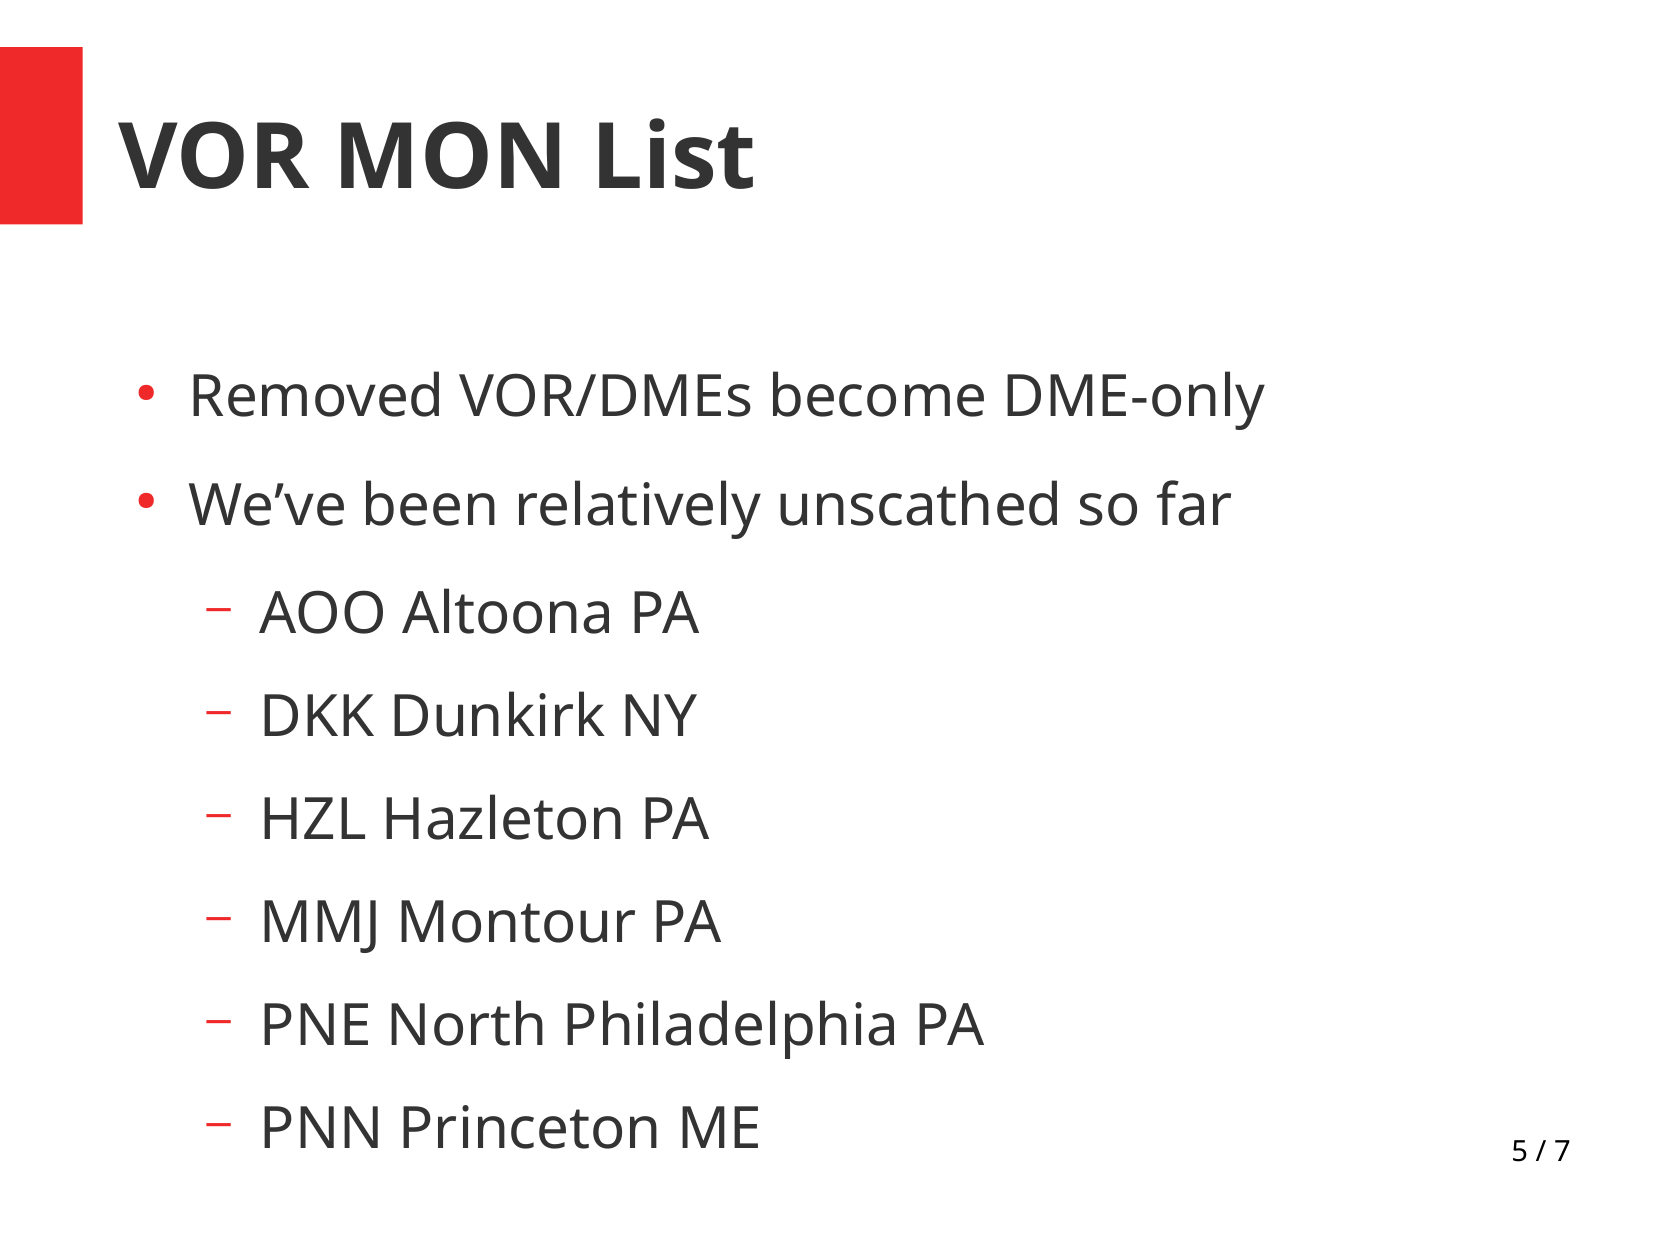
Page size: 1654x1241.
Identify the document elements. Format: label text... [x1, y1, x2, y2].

list Removed VOR/DMEs become DME-only We’ve been relatively unscathed so far AOO Altoona PA DKK Dunkirk NY HZL Hazleton PA MMJ Montour PA PNE North Philadelphia PA PNN Princeton ME [118, 354, 1536, 1074]
title VOR MON List [118, 49, 1571, 257]
